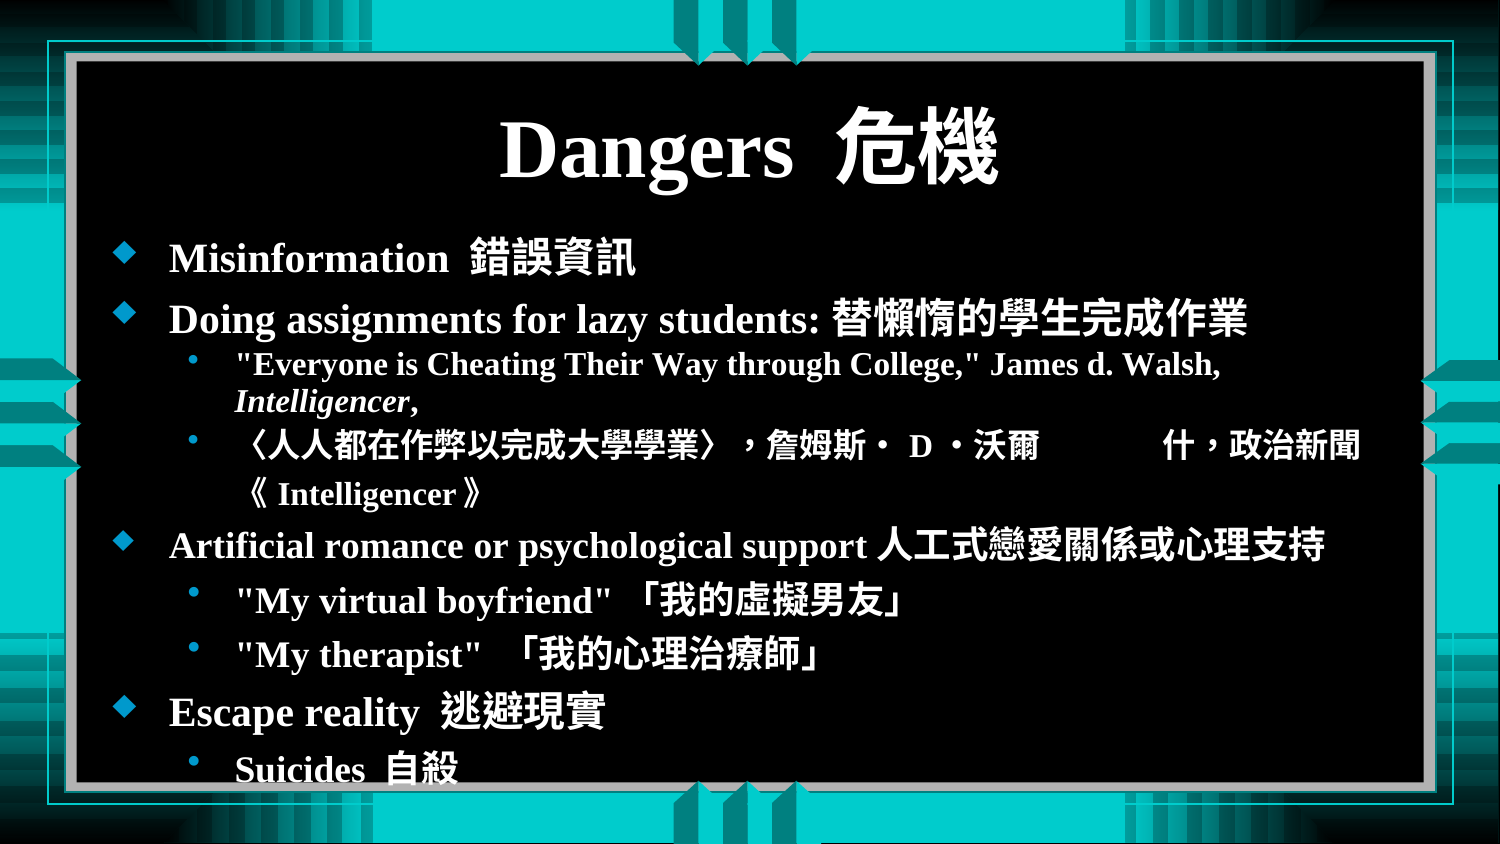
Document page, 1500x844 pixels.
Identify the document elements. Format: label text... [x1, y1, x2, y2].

list Misinformation 錯誤資訊 Doing assignments for lazy students:替懶惰的學生完成作業 "Everyone is Cheating Their Way through College," James d. Walsh, Intelligencer, 〈人人都在作弊以完成大學學業〉，詹姆斯・D・沃爾 什，政治新聞《Intelligencer》 Artificial romance or psychological support人工式戀愛關係或心理支持 "My virtual boyfriend"「我的虛擬男友」 "My therapist" 「我的心理治療師」 Escape reality 逃避現實 Suicides 自殺 [112, 224, 1388, 802]
title Dangers 危機 [112, 70, 1388, 212]
